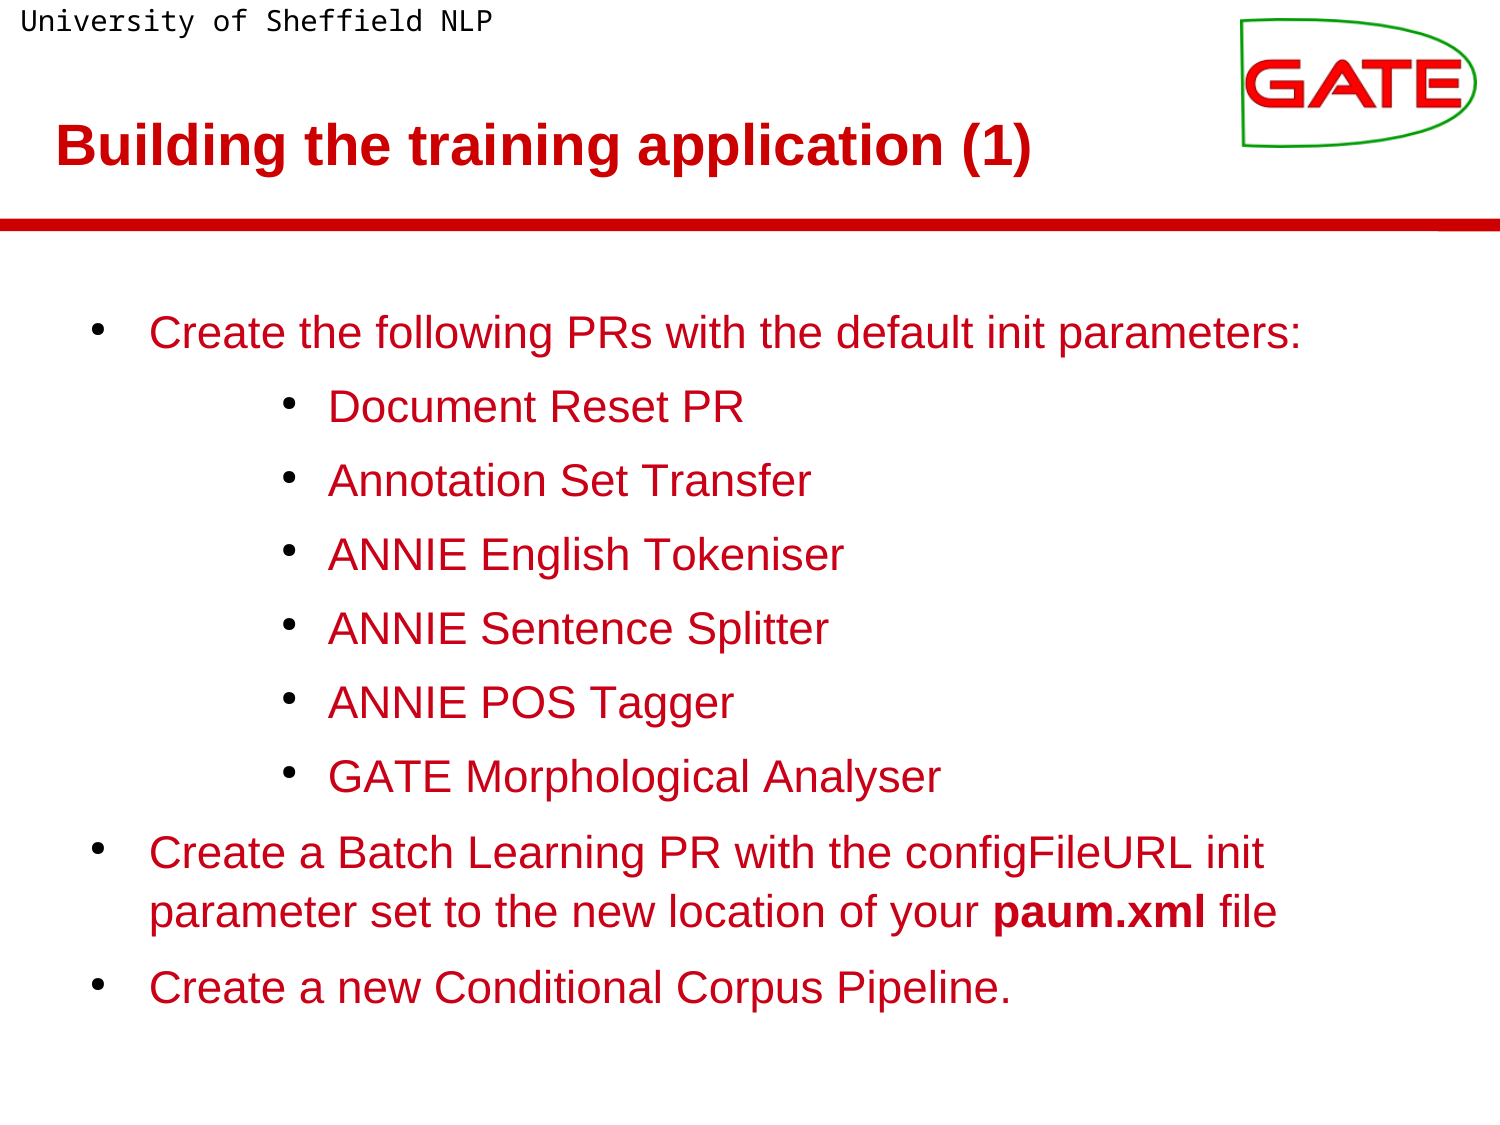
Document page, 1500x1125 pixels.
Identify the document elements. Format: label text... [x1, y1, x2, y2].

list Create the following PRs with the default init parameters: Document Reset PR Annotation Set Transfer ANNIE English Tokeniser ANNIE Sentence Splitter ANNIE POS Tagger GATE Morphological Analyser Create a Batch Learning PR with the configFileURL init parameter set to the new location of your paum.xml file Create a new Conditional Corpus Pipeline. [74, 290, 1425, 1034]
title Building the training application (1) [41, 37, 1391, 254]
picture [1240, 18, 1477, 148]
